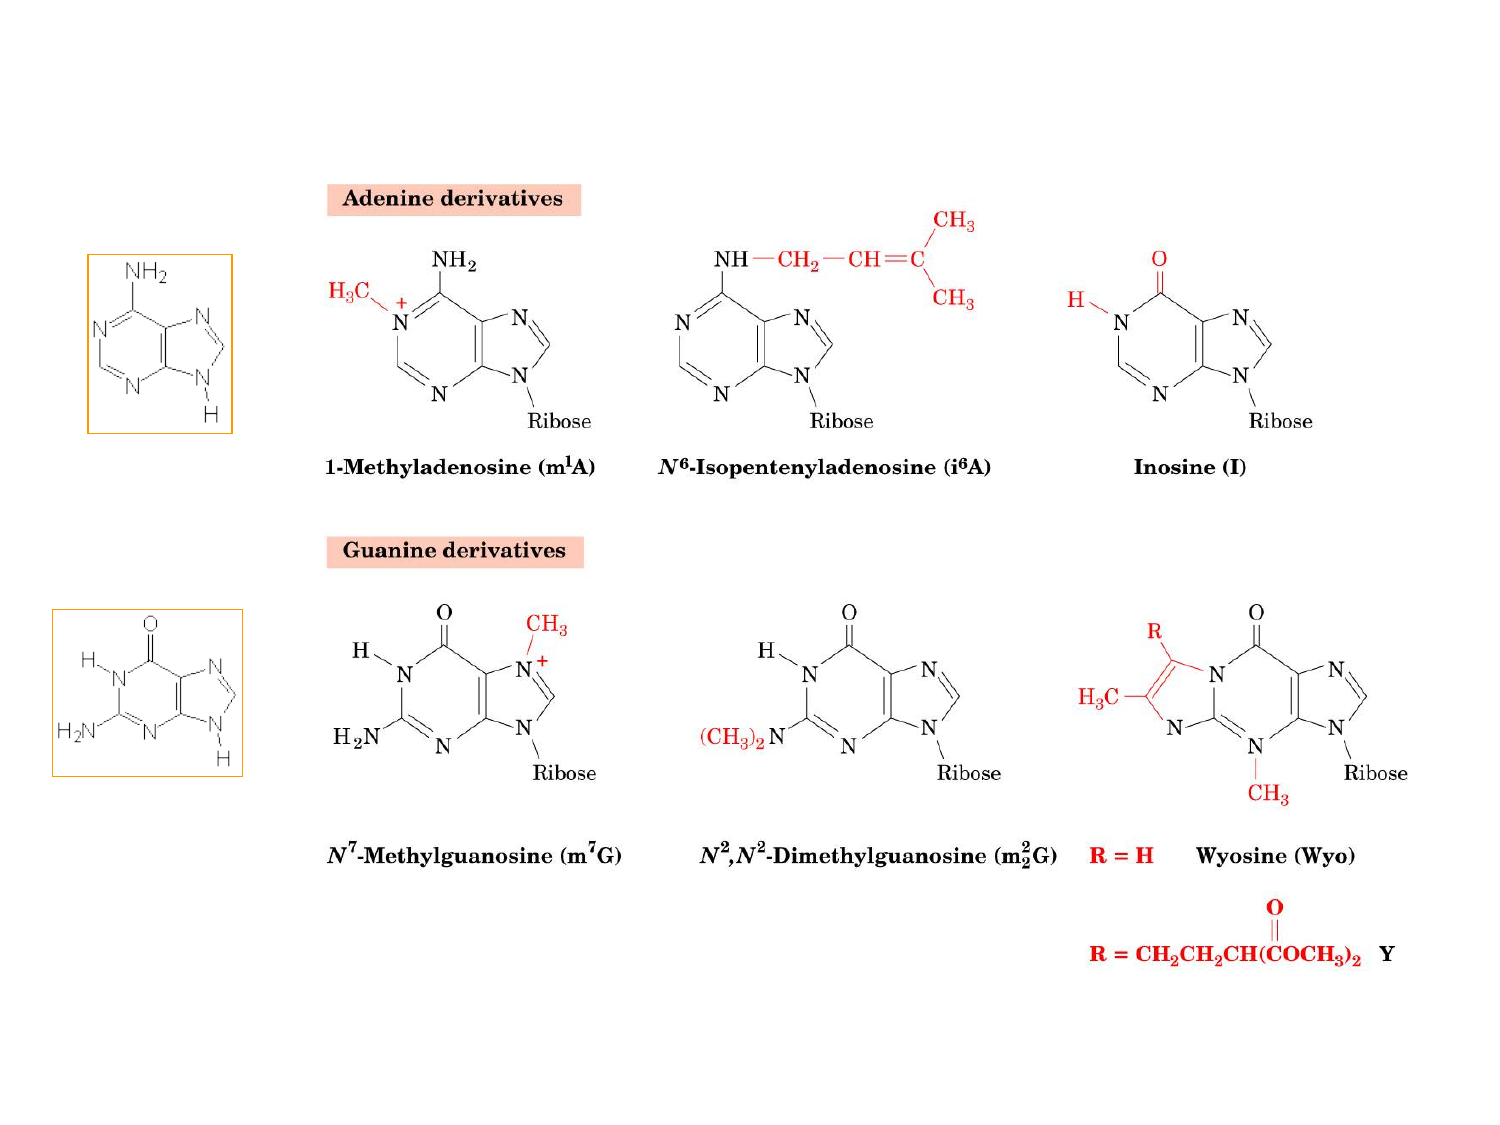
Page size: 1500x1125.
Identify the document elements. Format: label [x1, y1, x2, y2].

picture [324, 184, 1408, 971]
picture [88, 255, 232, 433]
picture [53, 609, 243, 776]
